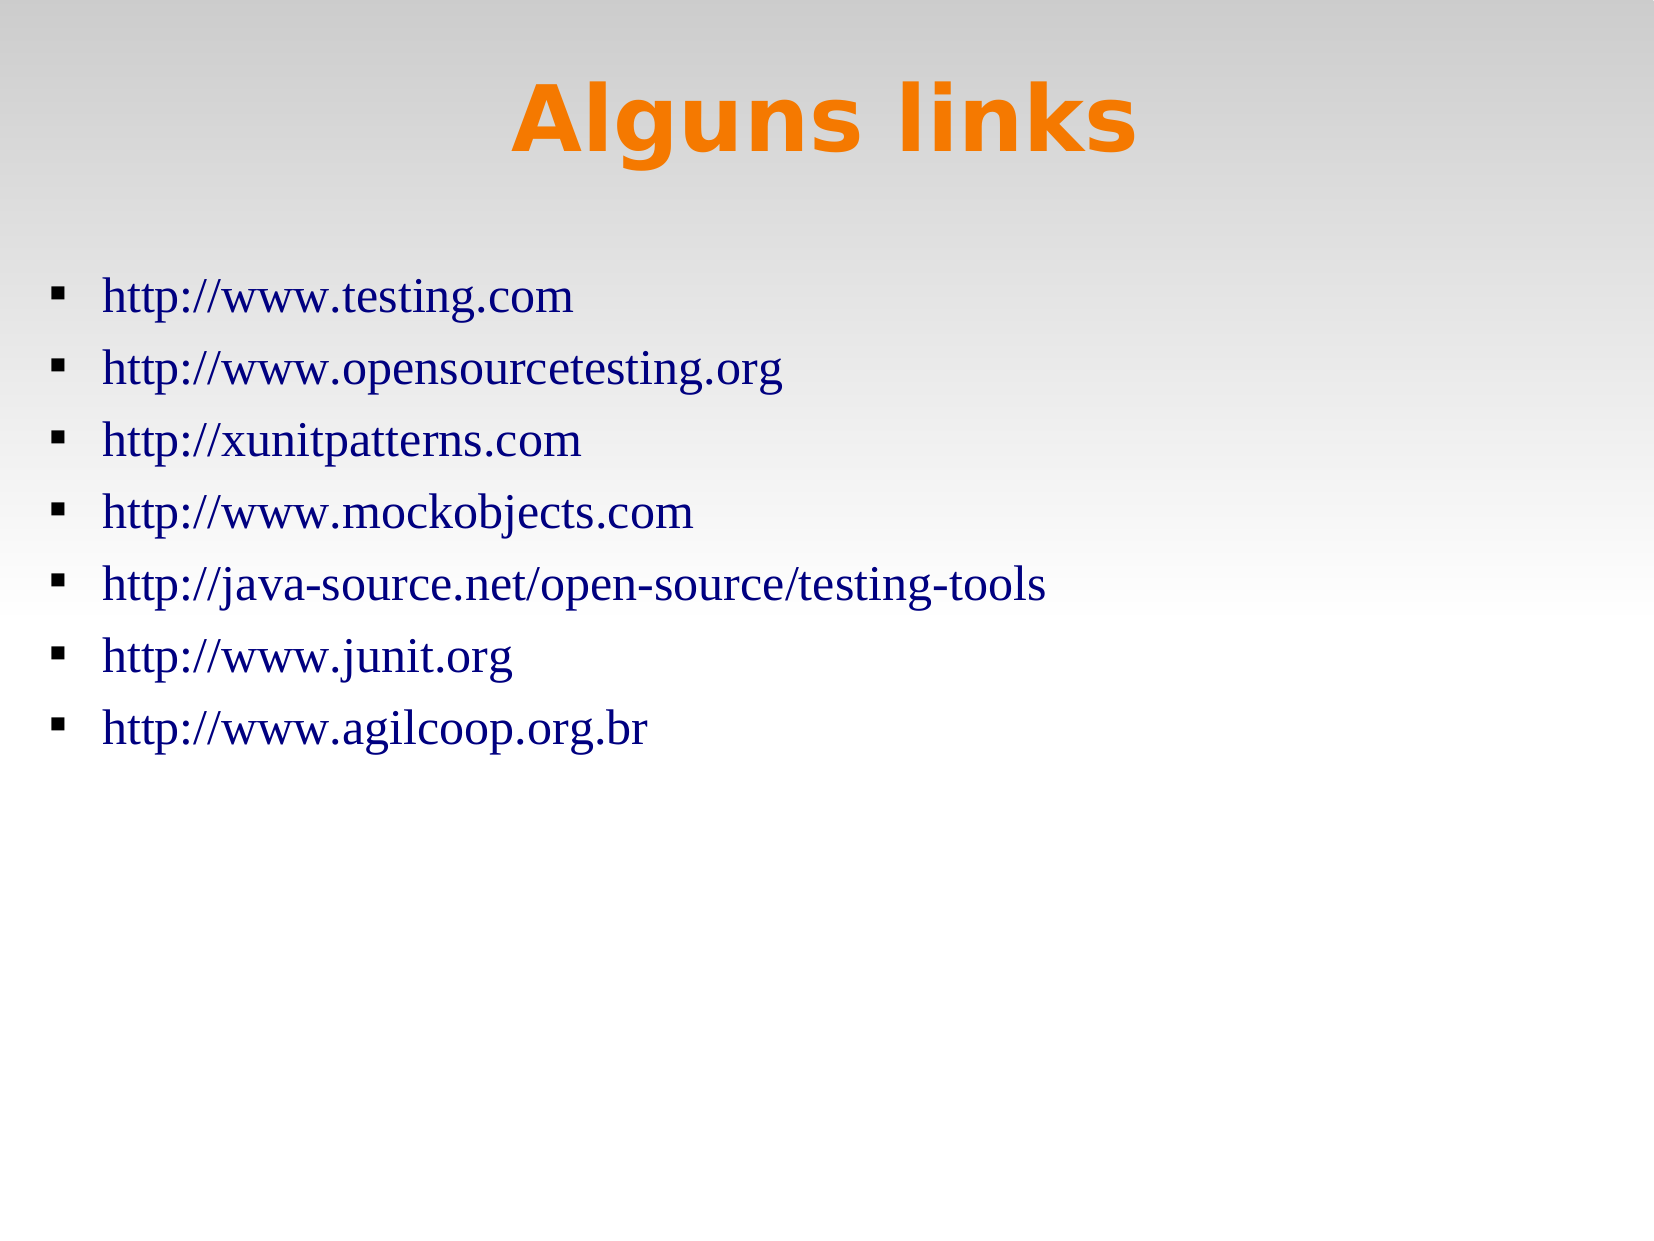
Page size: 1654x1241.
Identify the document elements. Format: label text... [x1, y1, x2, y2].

title Alguns links [32, 42, 1619, 198]
list http://www.testing.com http://www.opensourcetesting.org http://xunitpatterns.com http://www.mockobjects.com http://java-source.net/open-source/testing-tools http://www.junit.org http://www.agilcoop.org.br [32, 268, 1619, 1182]
